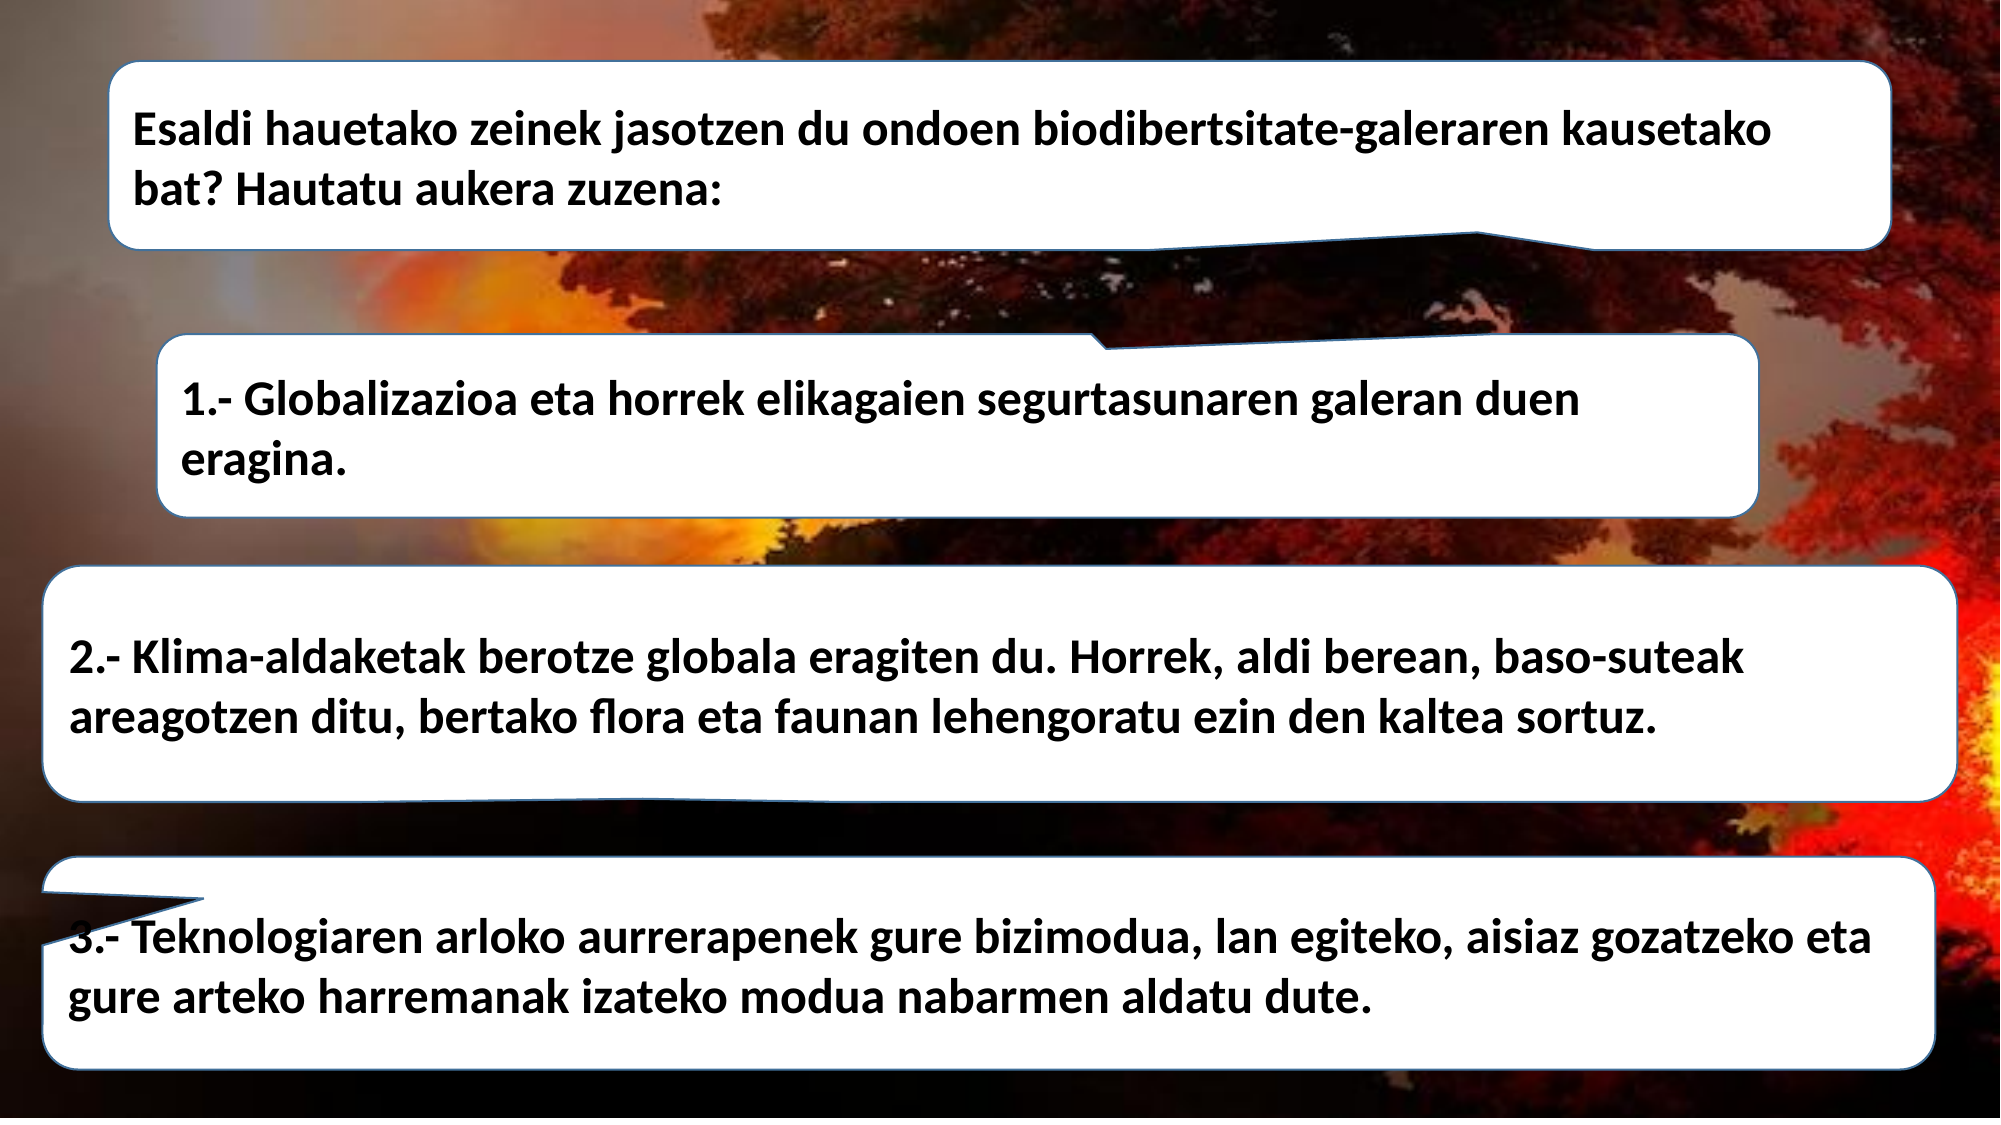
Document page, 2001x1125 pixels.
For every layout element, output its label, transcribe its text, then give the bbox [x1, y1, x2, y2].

text_box Esaldi hauetako zeinek jasotzen du ondoen biodibertsitate-galeraren kausetako bat? Hautatu aukera zuzena: [108, 60, 1892, 251]
picture [0, 0, 2000, 1118]
text_box 3.- Teknologiaren arloko aurrerapenek gure bizimodua, lan egiteko, aisiaz gozatzeko eta gure arteko harremanak izateko modua nabarmen aldatu dute. [42, 856, 1936, 1070]
text_box 2.- Klima-aldaketak berotze globala eragiten du. Horrek, aldi berean, baso-suteak areagotzen ditu, bertako flora eta faunan lehengoratu ezin den kaltea sortuz. [42, 565, 1958, 802]
text_box 1.- Globalizazioa eta horrek elikagaien segurtasunaren galeran duen eragina. [156, 334, 1760, 518]
